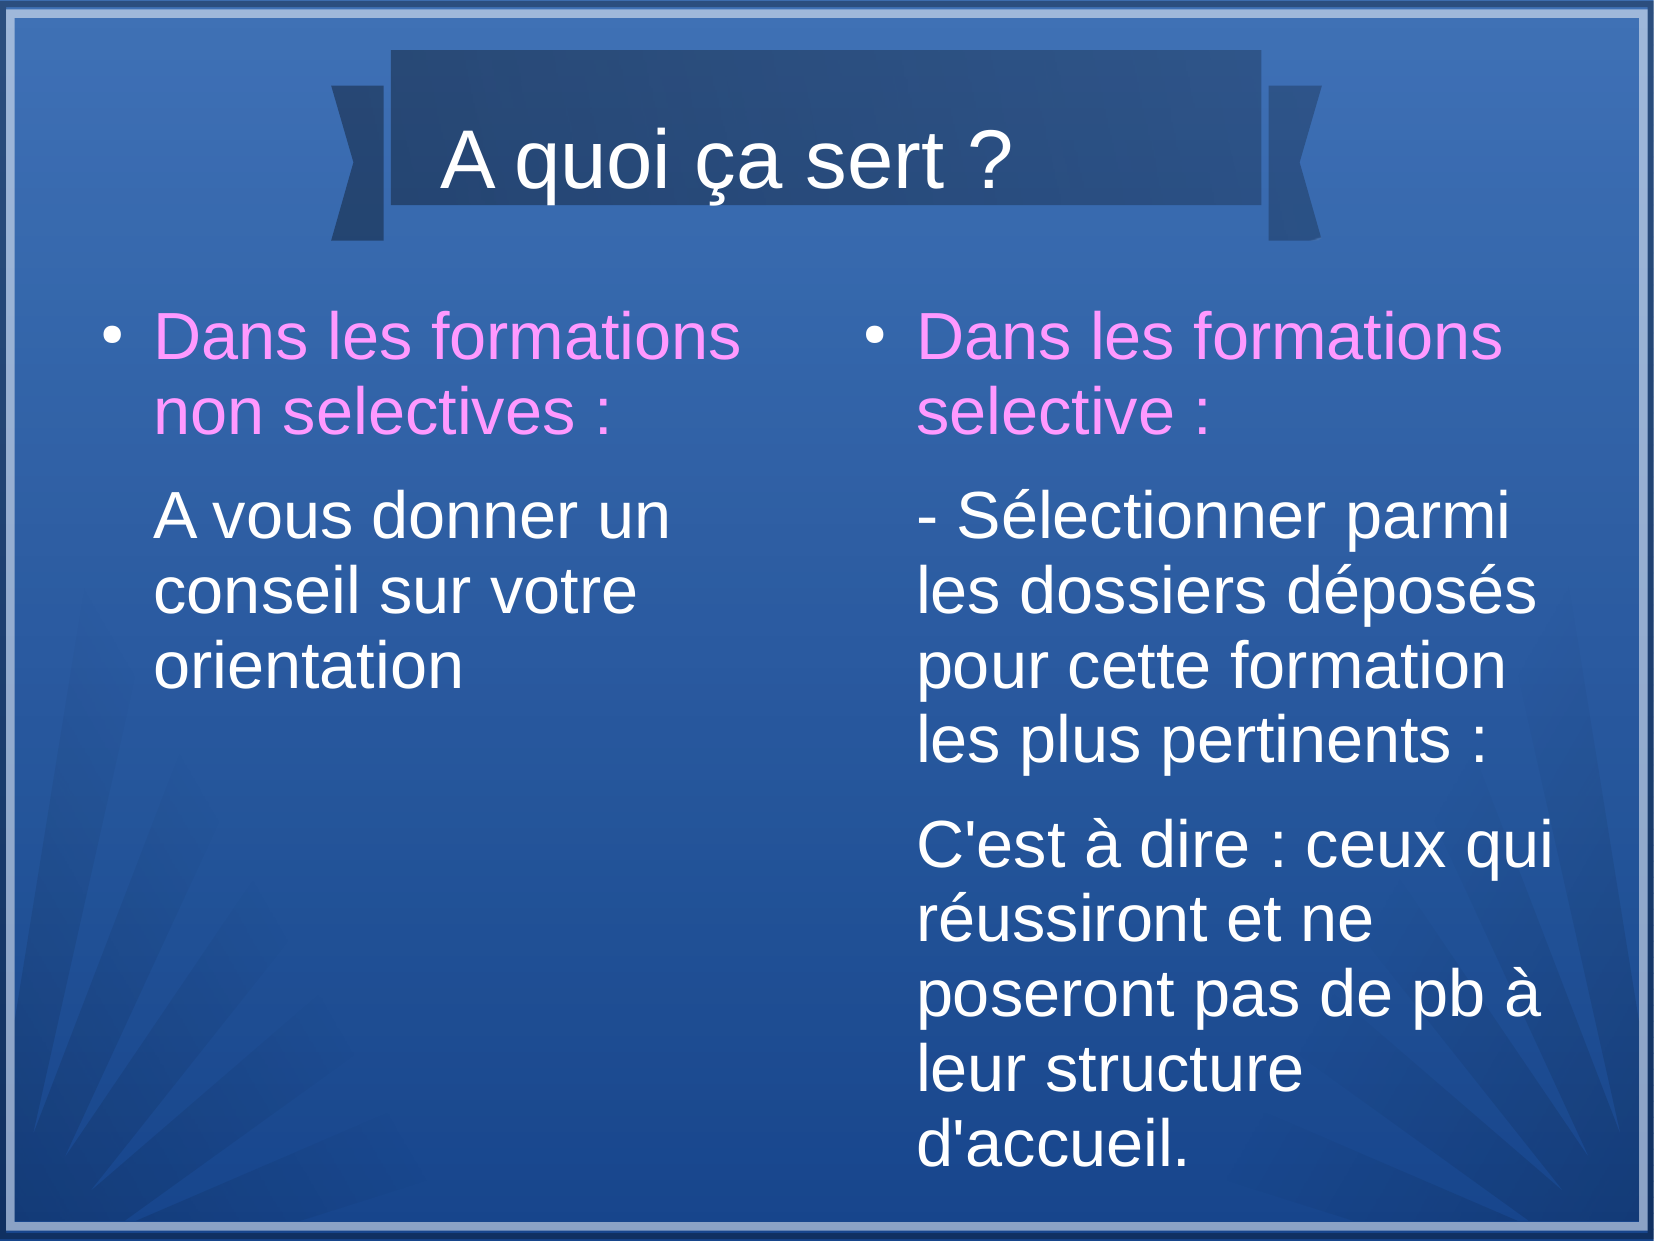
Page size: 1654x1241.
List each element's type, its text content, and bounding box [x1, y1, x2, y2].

list Dans les formations non selectives : A vous donner un conseil sur votre orientation [82, 299, 809, 1241]
list Dans les formations selective : - Sélectionner parmi les dossiers déposés pour cette formation les plus pertinents : C'est à dire : ceux qui réussiront et ne poseront pas de pb à leur structure d'accueil. [845, 299, 1572, 1241]
text_box A quoi ça sert ? [425, 106, 1205, 215]
